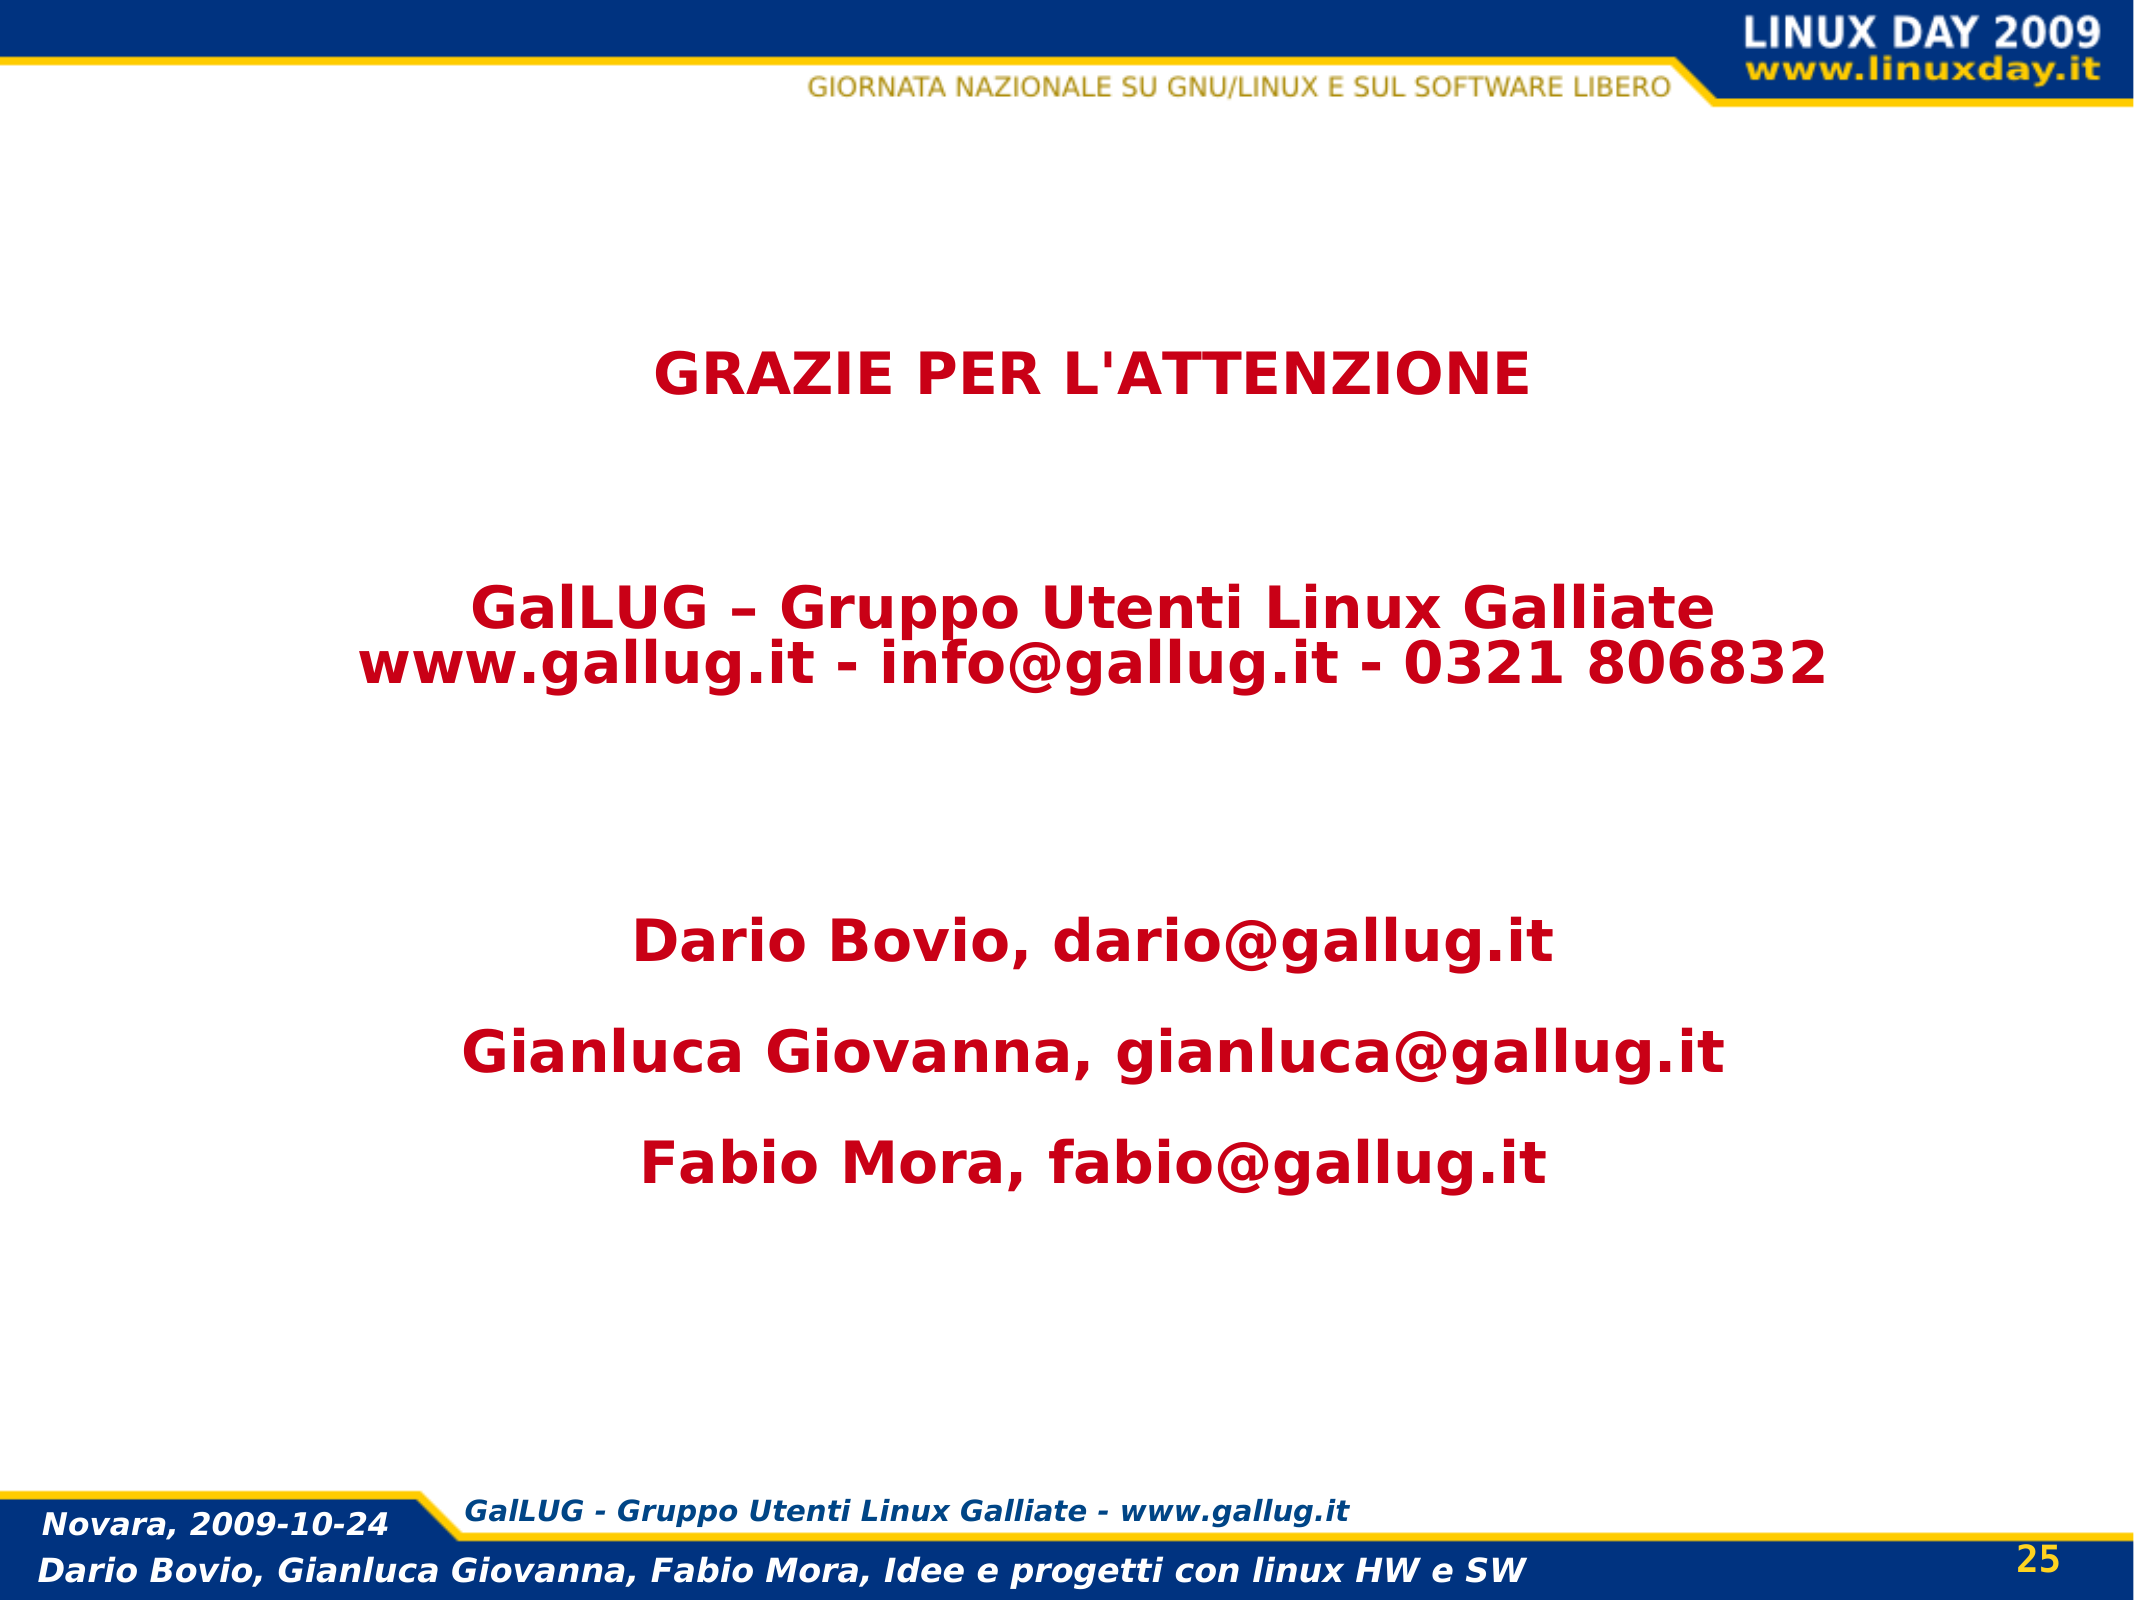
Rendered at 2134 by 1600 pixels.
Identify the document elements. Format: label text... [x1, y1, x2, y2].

picture [0, 0, 2134, 1600]
subtitle GRAZIE PER L'ATTENZIONE GalLUG – Gruppo Utenti Linux Galliate www.gallug.it - info@gallug.it - 0321 806832 Dario Bovio, dario@gallug.it Gianluca Giovanna, gianluca@gallug.it Fabio Mora, fabio@gallug.it [106, 159, 2080, 1441]
